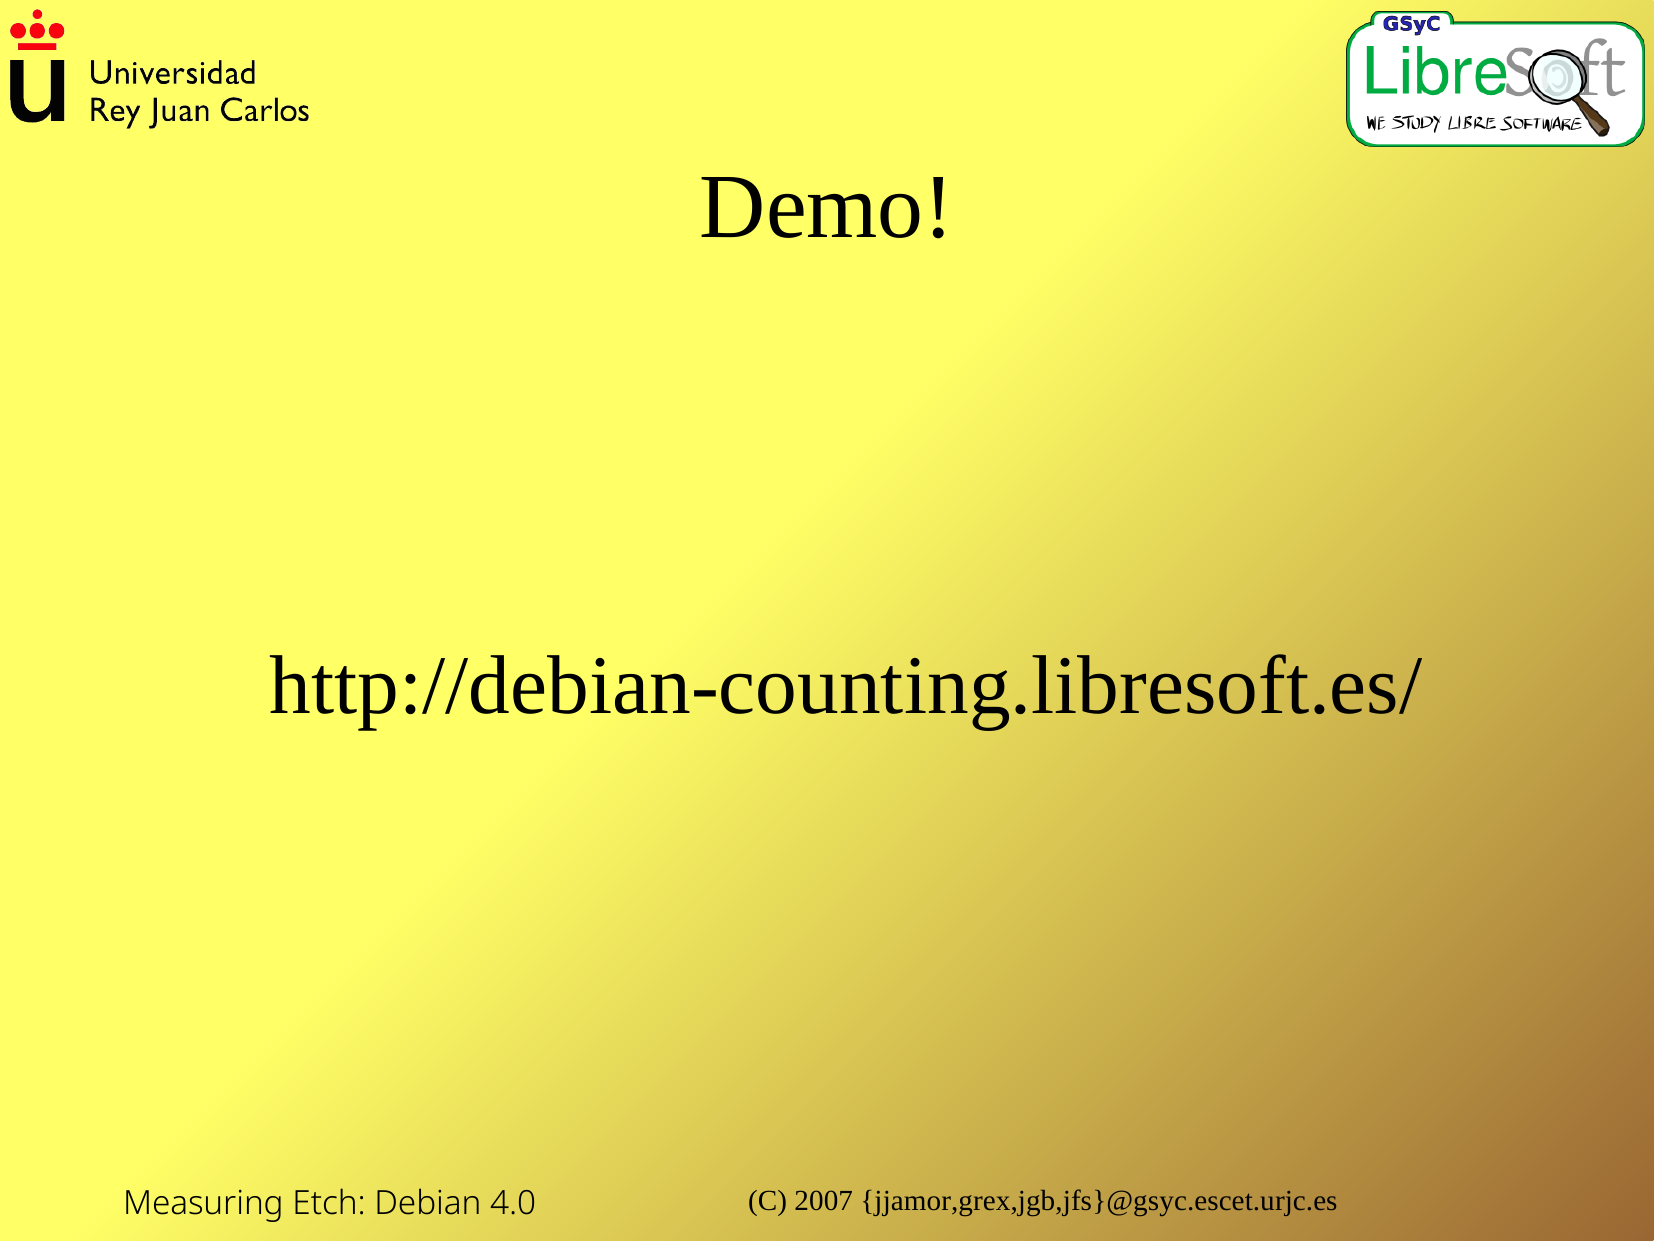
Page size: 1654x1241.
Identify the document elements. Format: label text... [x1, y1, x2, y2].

title Demo! [121, 102, 1534, 294]
picture [1346, 11, 1645, 147]
subtitle http://debian-counting.libresoft.es/ [48, 294, 1611, 1077]
picture [10, 9, 309, 129]
